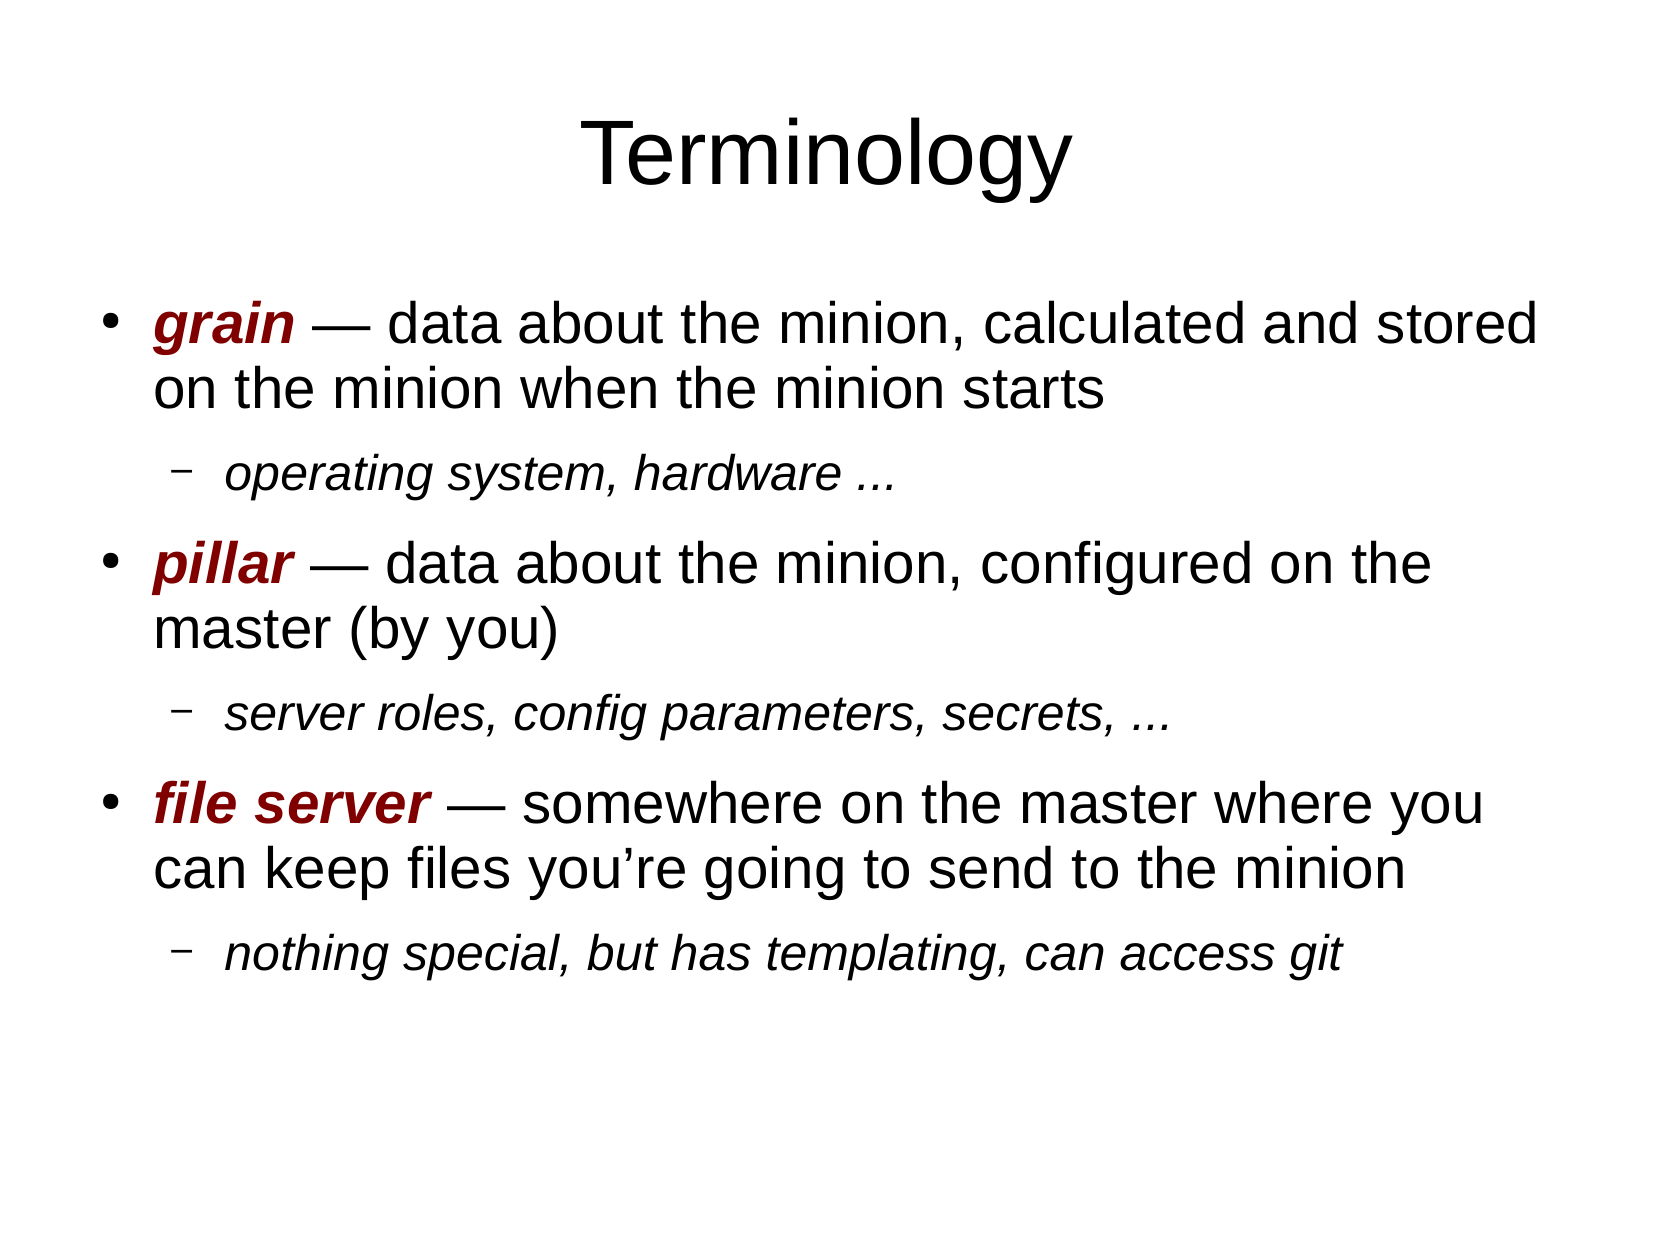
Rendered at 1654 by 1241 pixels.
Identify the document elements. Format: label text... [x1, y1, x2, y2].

list grain — data about the minion, calculated and stored on the minion when the minion starts operating system, hardware ... pillar — data about the minion, configured on the master (by you) server roles, config parameters, secrets, ... file server — somewhere on the master where you can keep files you’re going to send to the minion nothing special, but has templating, can access git [82, 290, 1571, 1171]
title Terminology [82, 49, 1571, 257]
